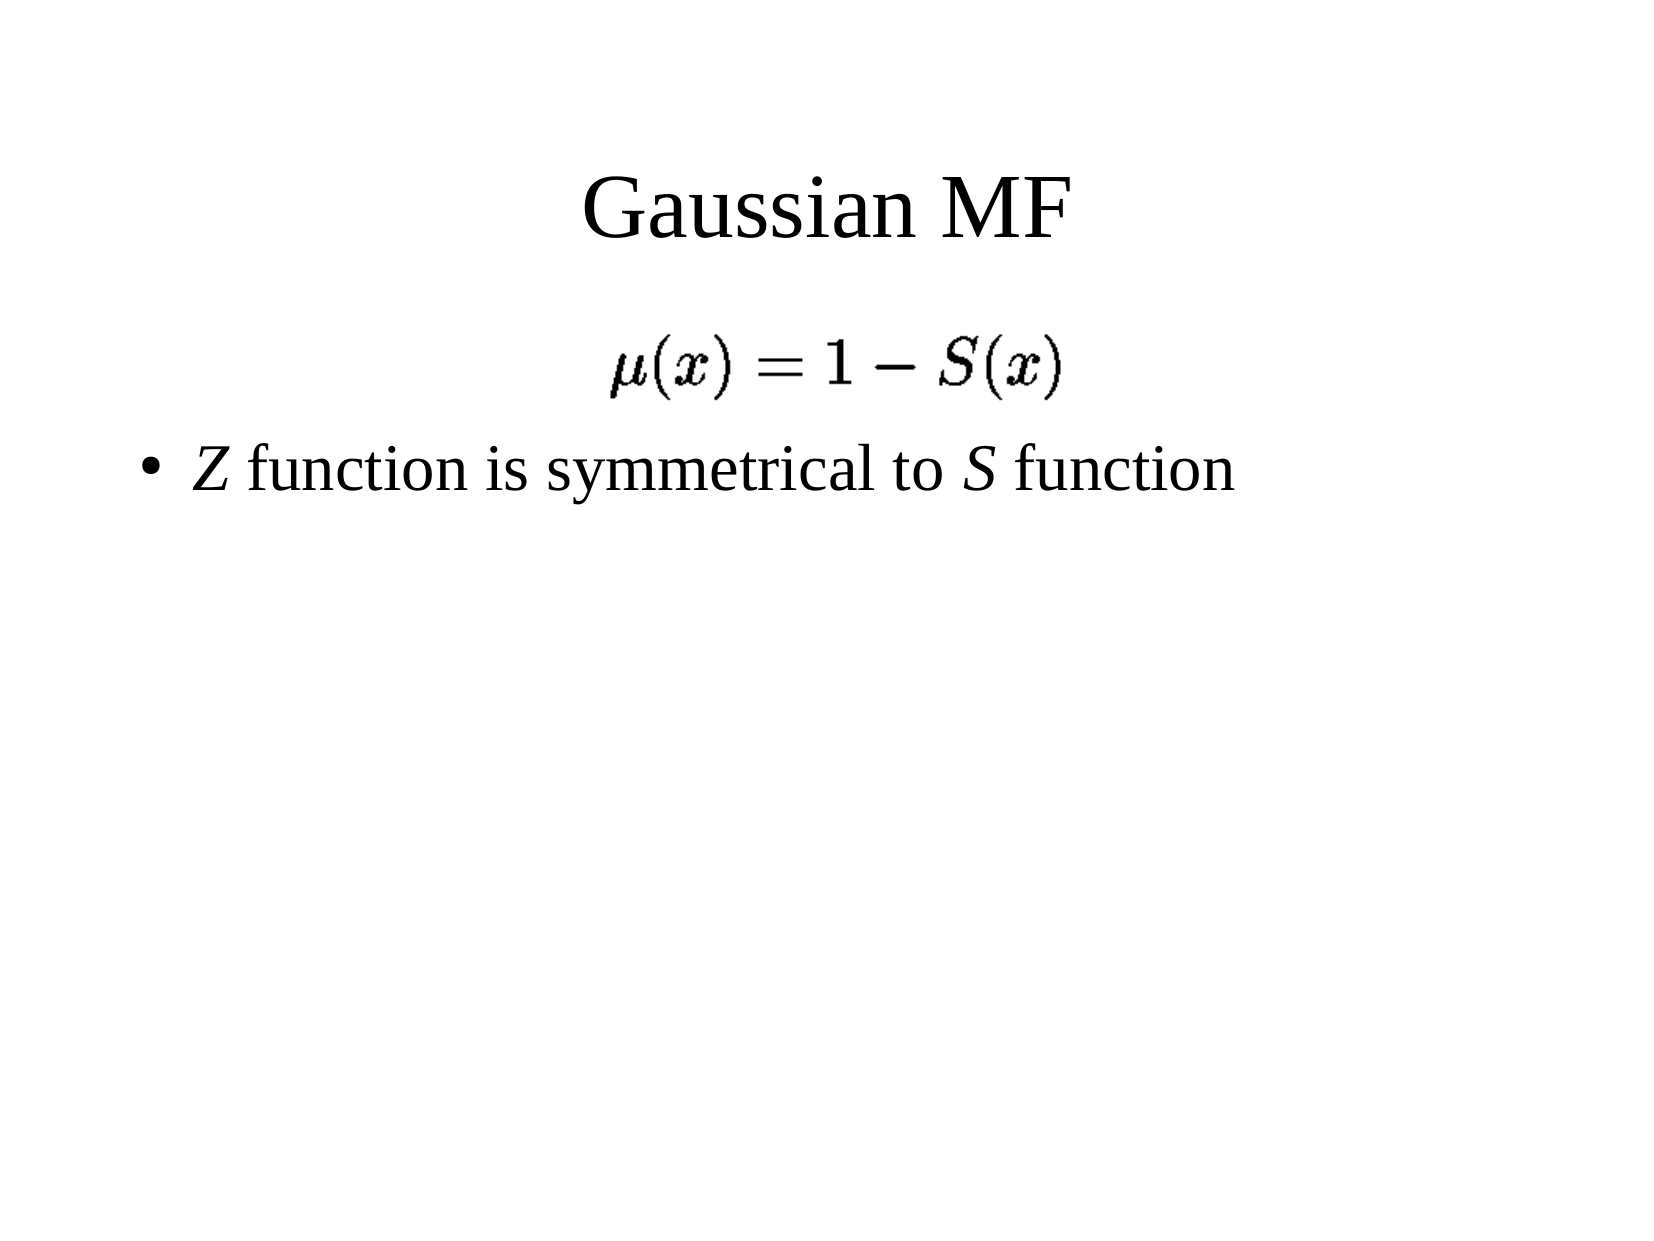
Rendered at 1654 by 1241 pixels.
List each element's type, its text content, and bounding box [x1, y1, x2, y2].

chart [592, 322, 1076, 412]
title Gaussian MF [121, 102, 1534, 311]
list Z function is symmetrical to S function [121, 430, 1534, 701]
